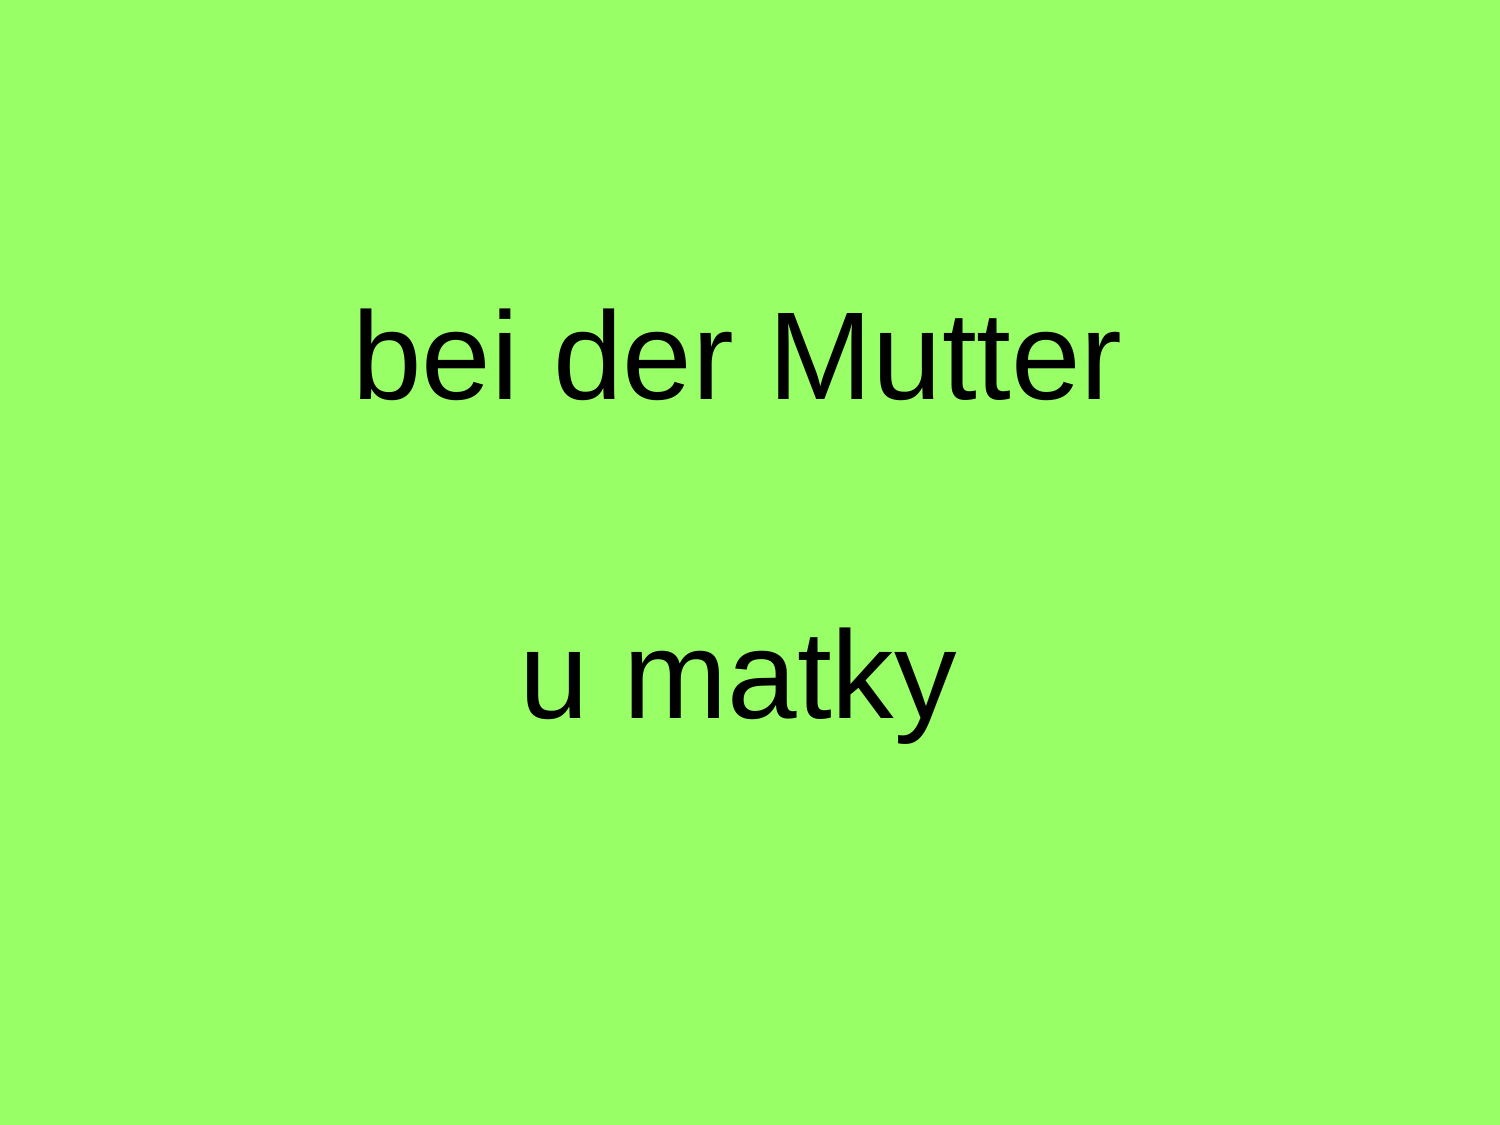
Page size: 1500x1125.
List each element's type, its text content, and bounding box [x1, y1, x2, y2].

title bei der Mutter [88, 160, 1388, 539]
subtitle u matky [76, 586, 1400, 921]
